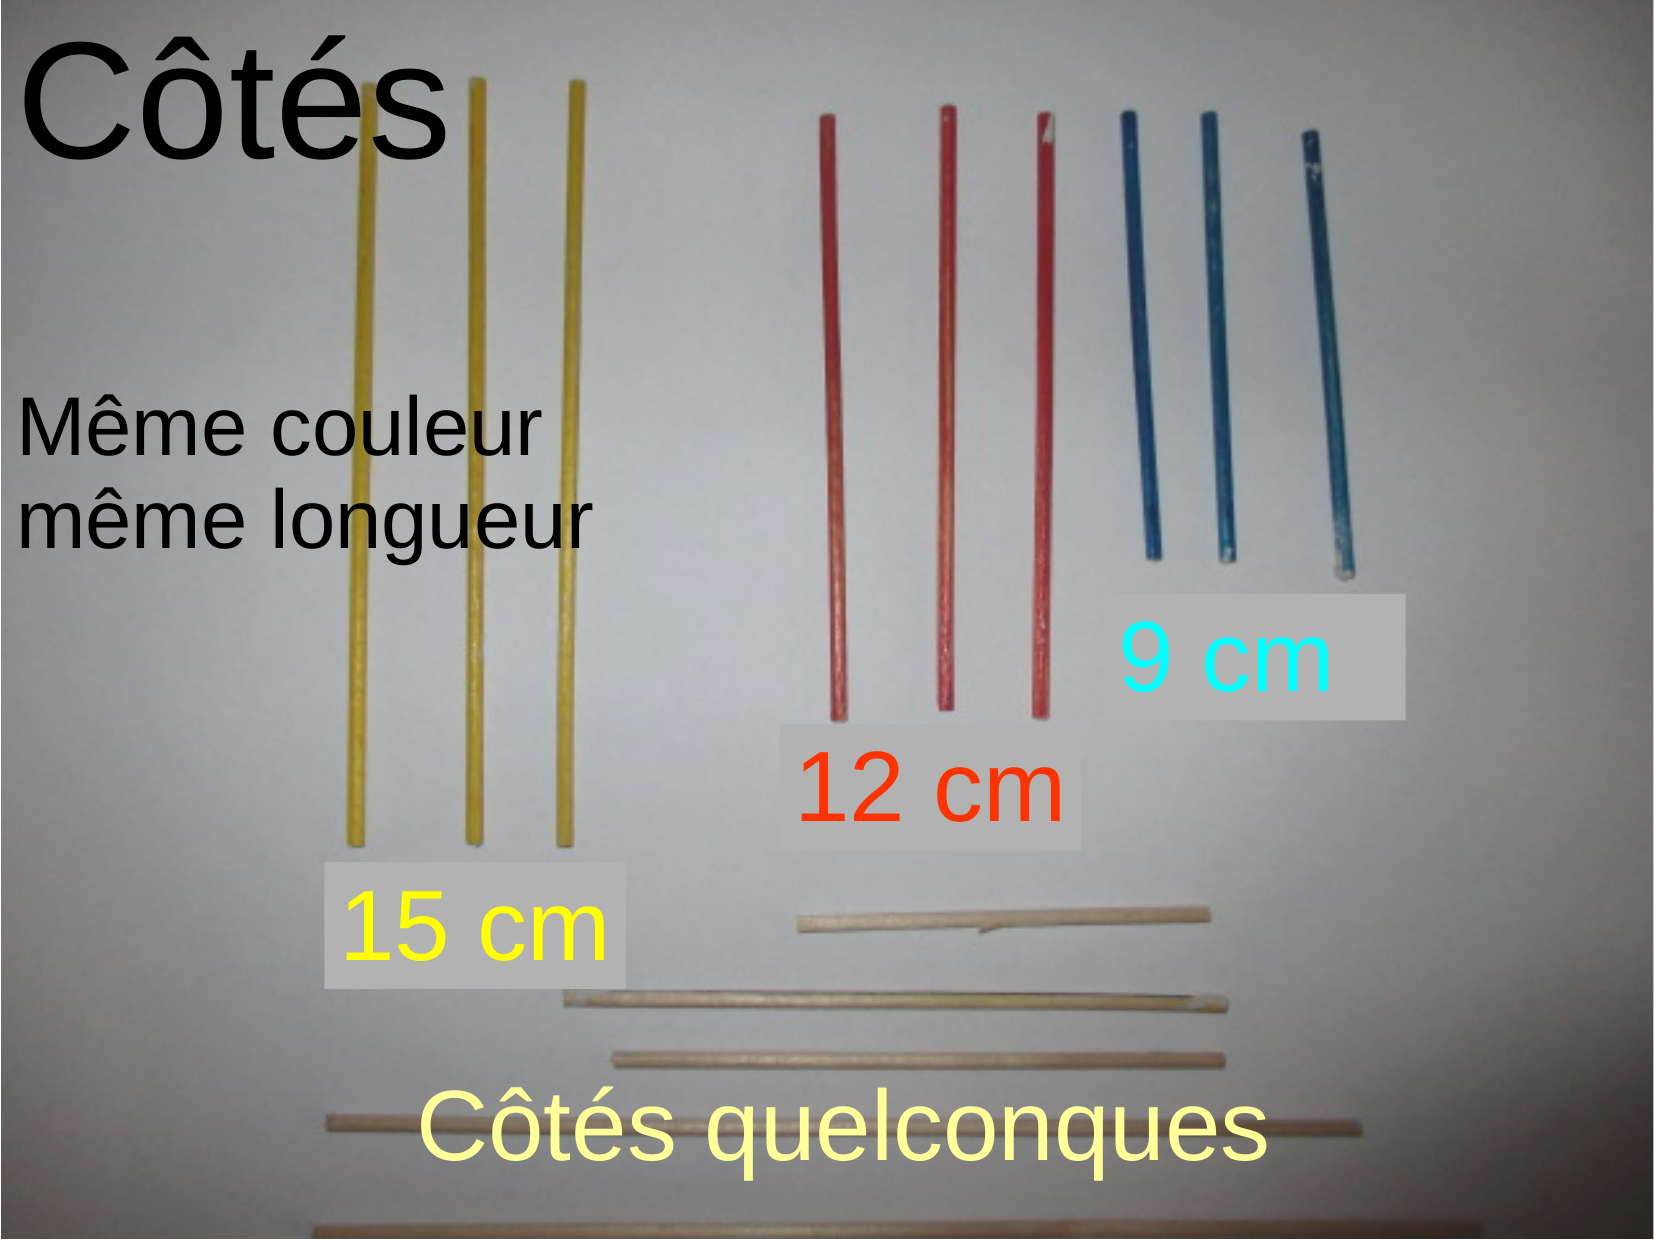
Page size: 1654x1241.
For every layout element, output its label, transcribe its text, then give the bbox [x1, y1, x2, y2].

text_box 9 cm [1103, 593, 1406, 721]
text_box 12 cm [779, 723, 1082, 851]
picture [1, 0, 1654, 1239]
text_box 15 cm [324, 862, 626, 989]
text_box Côtés quelconques [401, 1062, 1287, 1190]
text_box Côtés Même couleur même longueur [1, 0, 610, 574]
